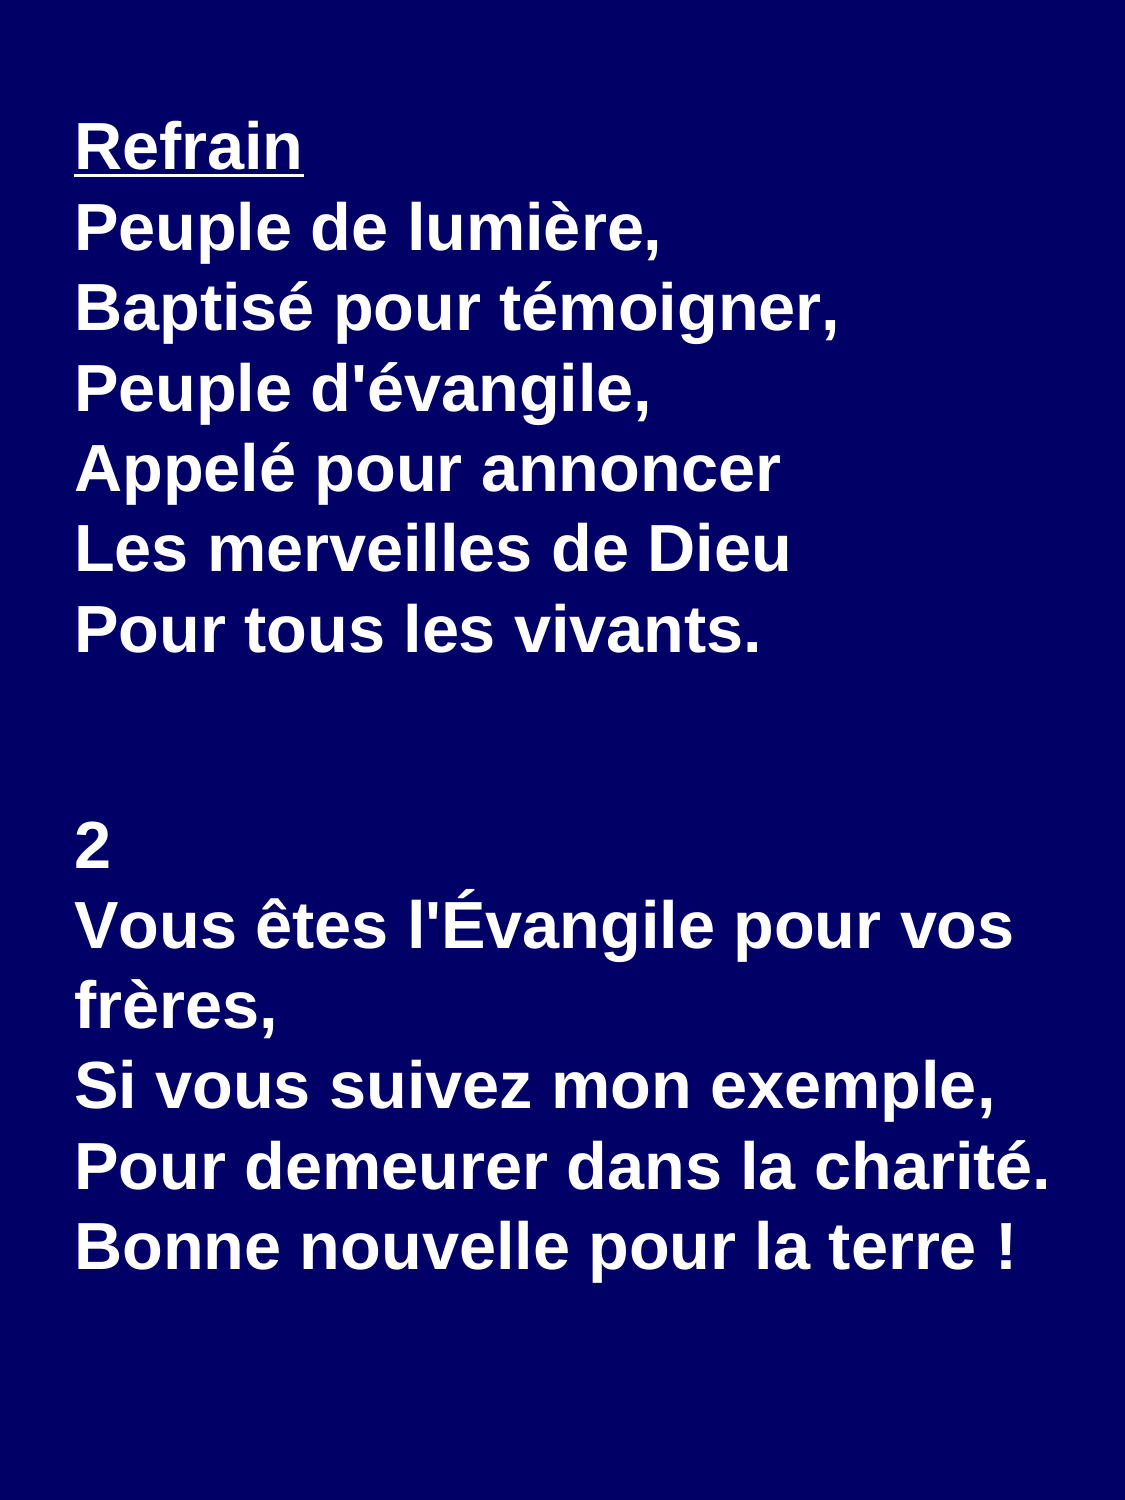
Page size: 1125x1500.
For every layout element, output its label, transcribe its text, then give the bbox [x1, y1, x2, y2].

text_box Refrain Peuple de lumière, Baptisé pour témoigner, Peuple d'évangile, Appelé pour annoncer Les merveilles de Dieu Pour tous les vivants. 2 Vous êtes l'Évangile pour vos frères, Si vous suivez mon exemple, Pour demeurer dans la charité. Bonne nouvelle pour la terre ! [0, 35, 1099, 1500]
